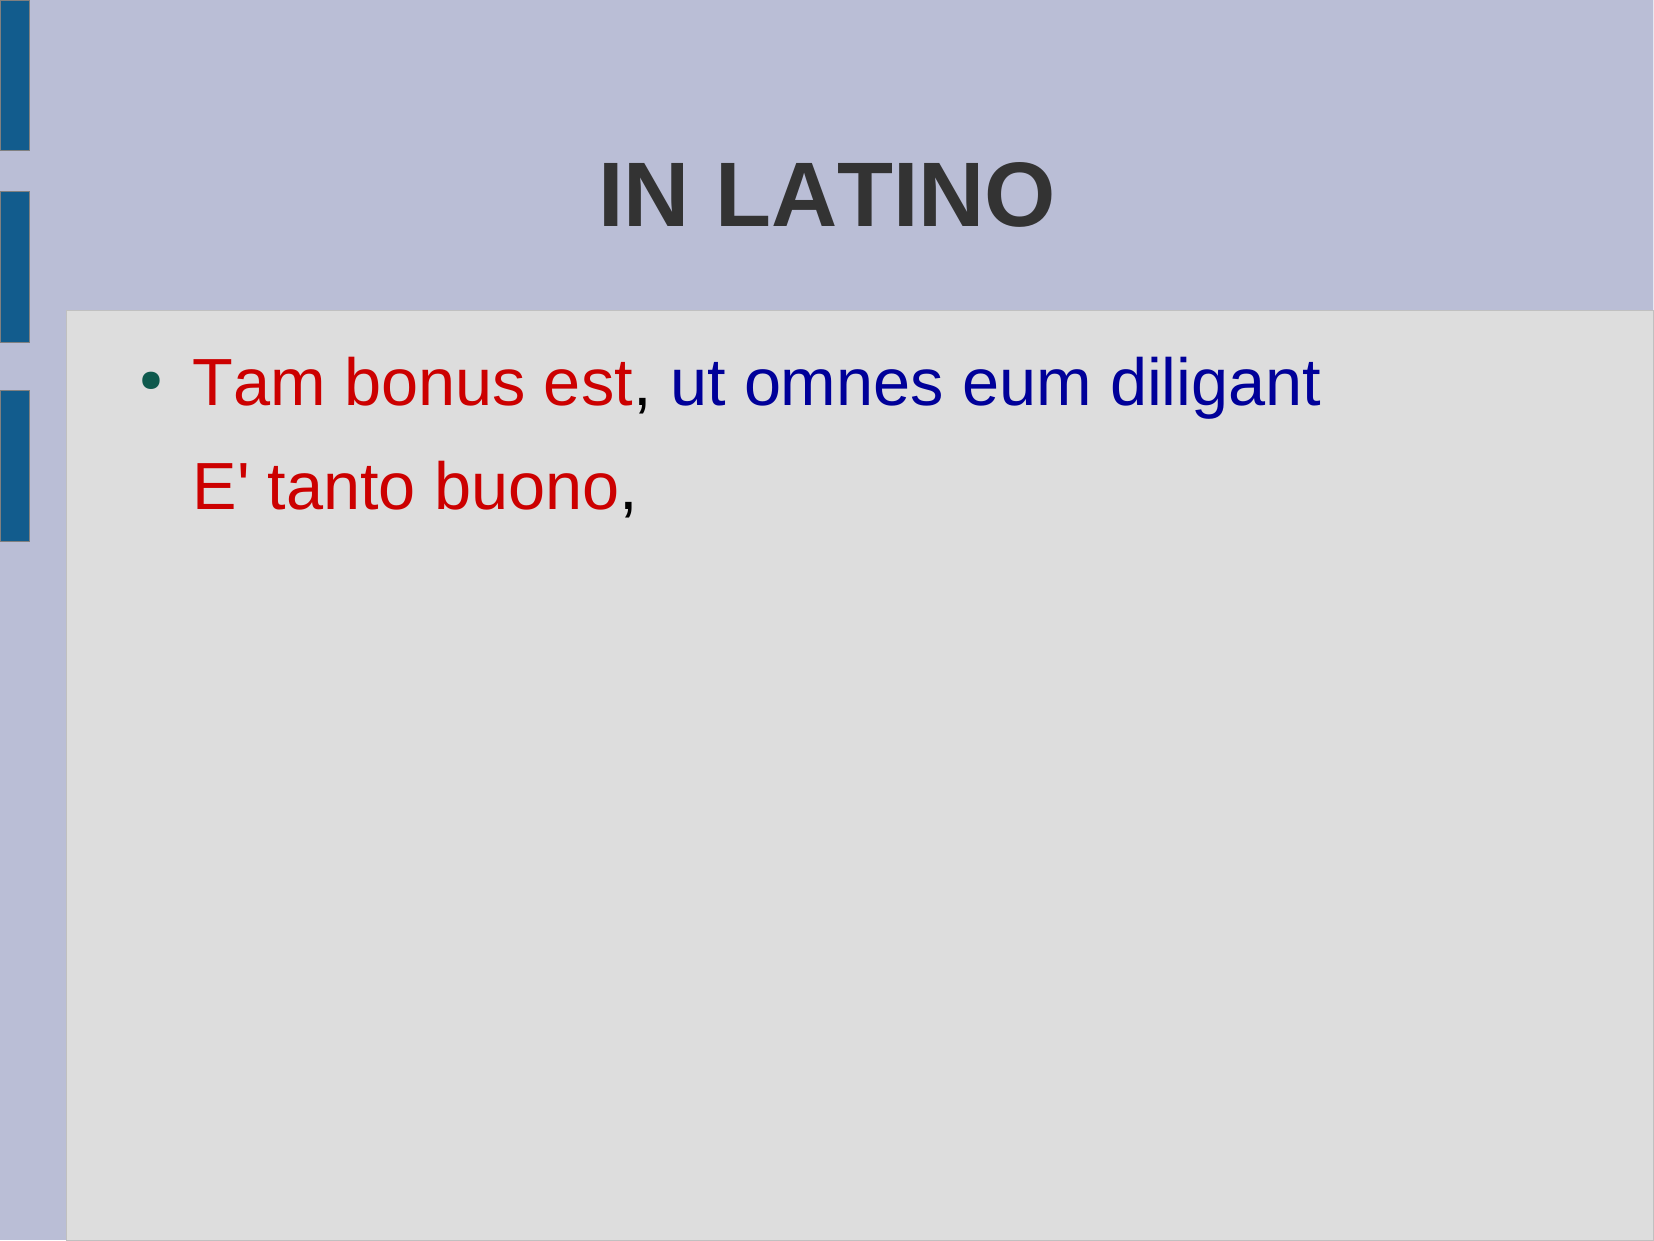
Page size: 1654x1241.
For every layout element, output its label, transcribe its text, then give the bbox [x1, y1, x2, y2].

list Tam bonus est, ut omnes eum diligant E' tanto buono, [121, 344, 1534, 1127]
title IN LATINO [121, 91, 1534, 299]
